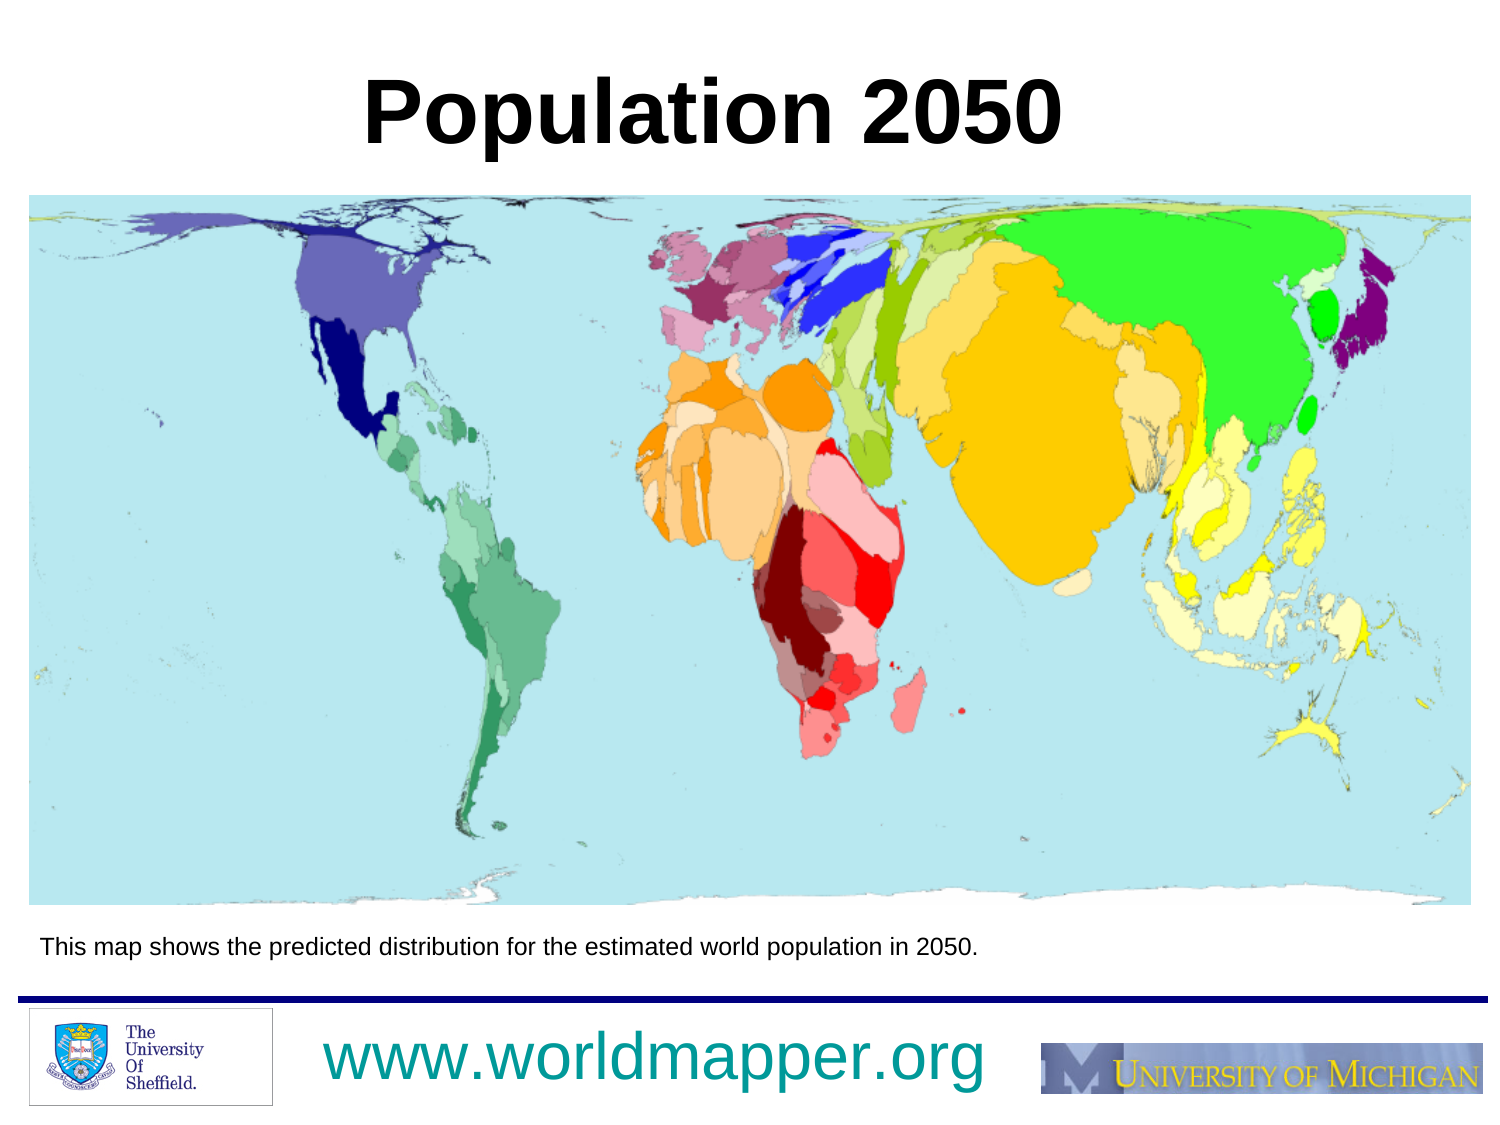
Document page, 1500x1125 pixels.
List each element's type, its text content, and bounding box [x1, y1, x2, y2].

text_box This map shows the predicted distribution for the estimated world population in 2050. [24, 925, 997, 969]
title Population 2050 [76, 42, 1352, 195]
picture [1041, 1043, 1483, 1094]
picture [29, 1008, 273, 1106]
picture [29, 195, 1471, 905]
